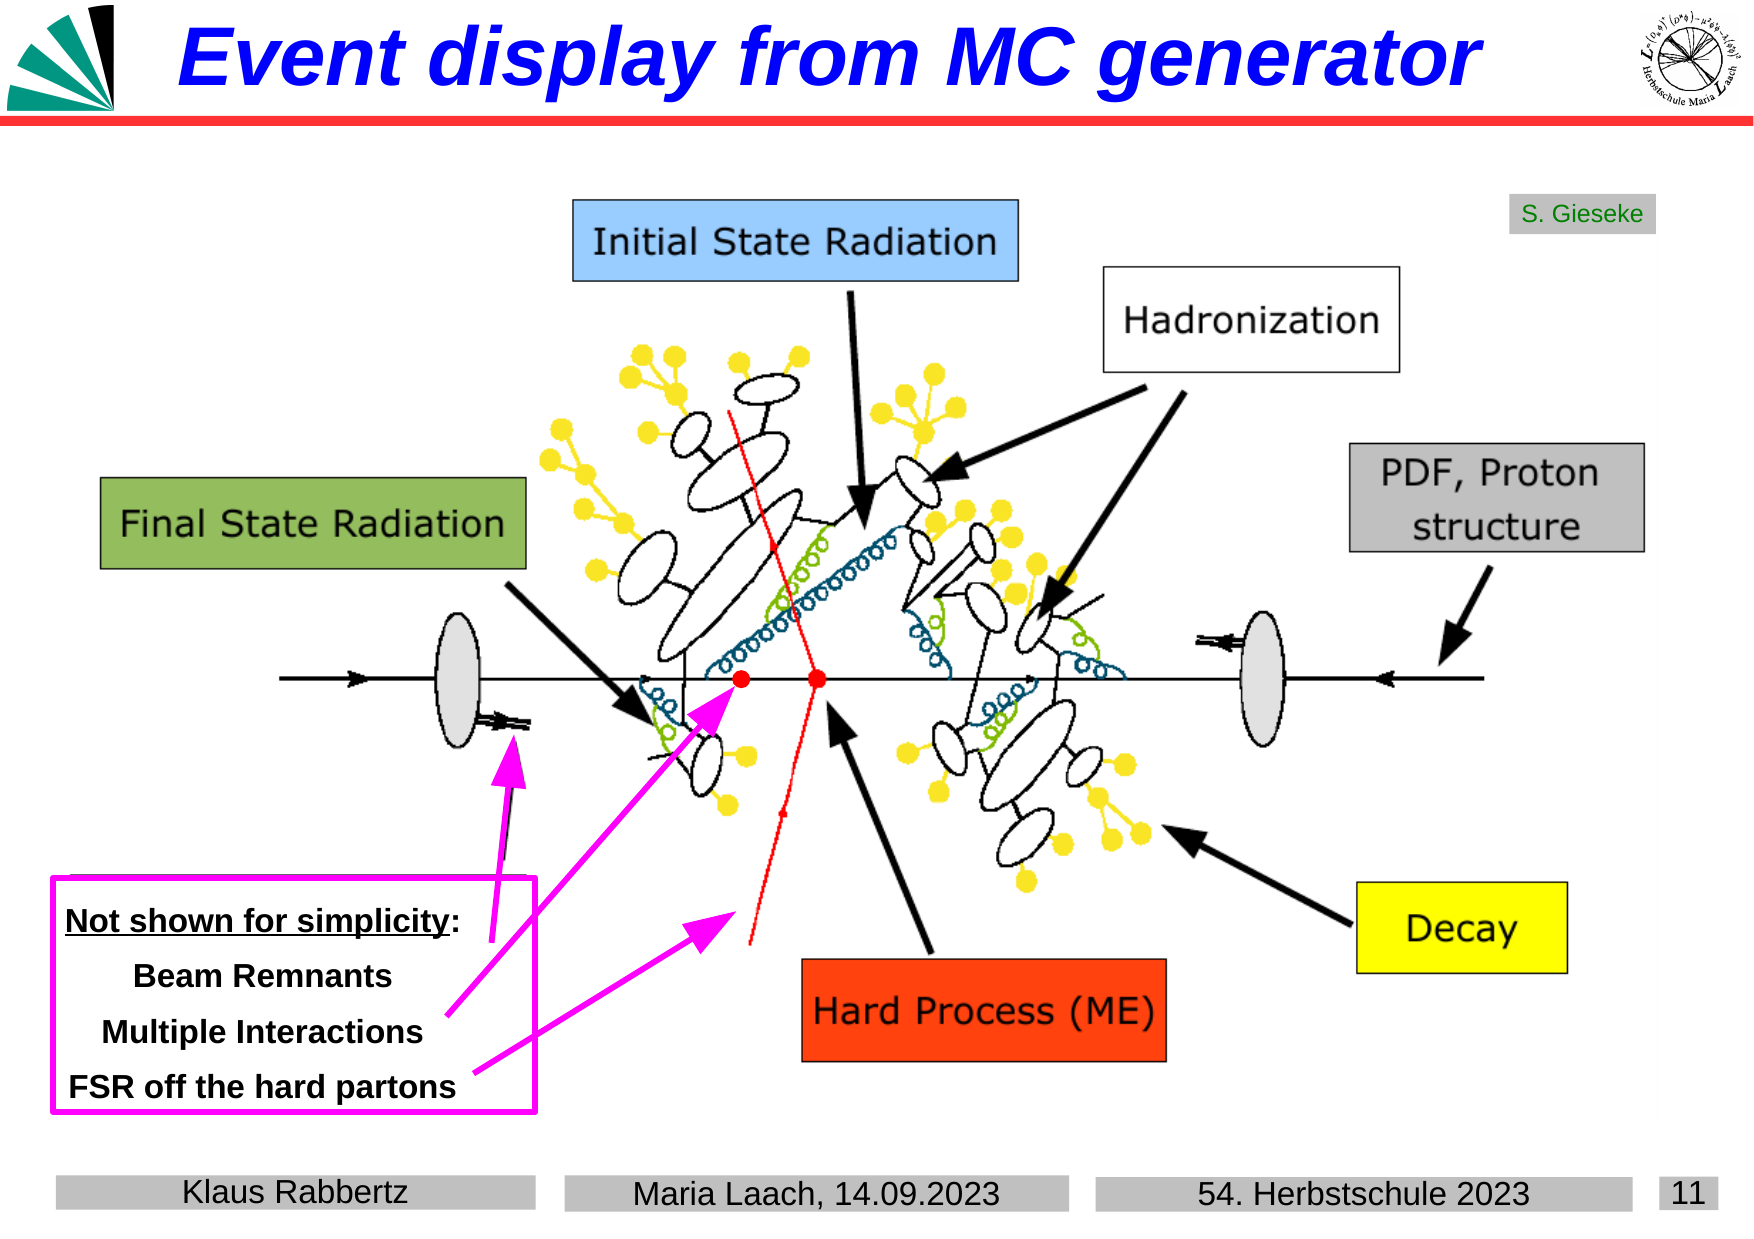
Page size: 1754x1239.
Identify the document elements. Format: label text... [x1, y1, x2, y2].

text_box S. Gieseke [1509, 193, 1656, 235]
picture [1641, 11, 1741, 106]
text_box Not shown for simplicity: Beam Remnants Multiple Interactions FSR off the hard partons [52, 877, 536, 1112]
picture [7, 5, 114, 112]
picture [56, 188, 1658, 1121]
text_box [732, 670, 751, 689]
title Event display from MC generator [123, 0, 1537, 114]
